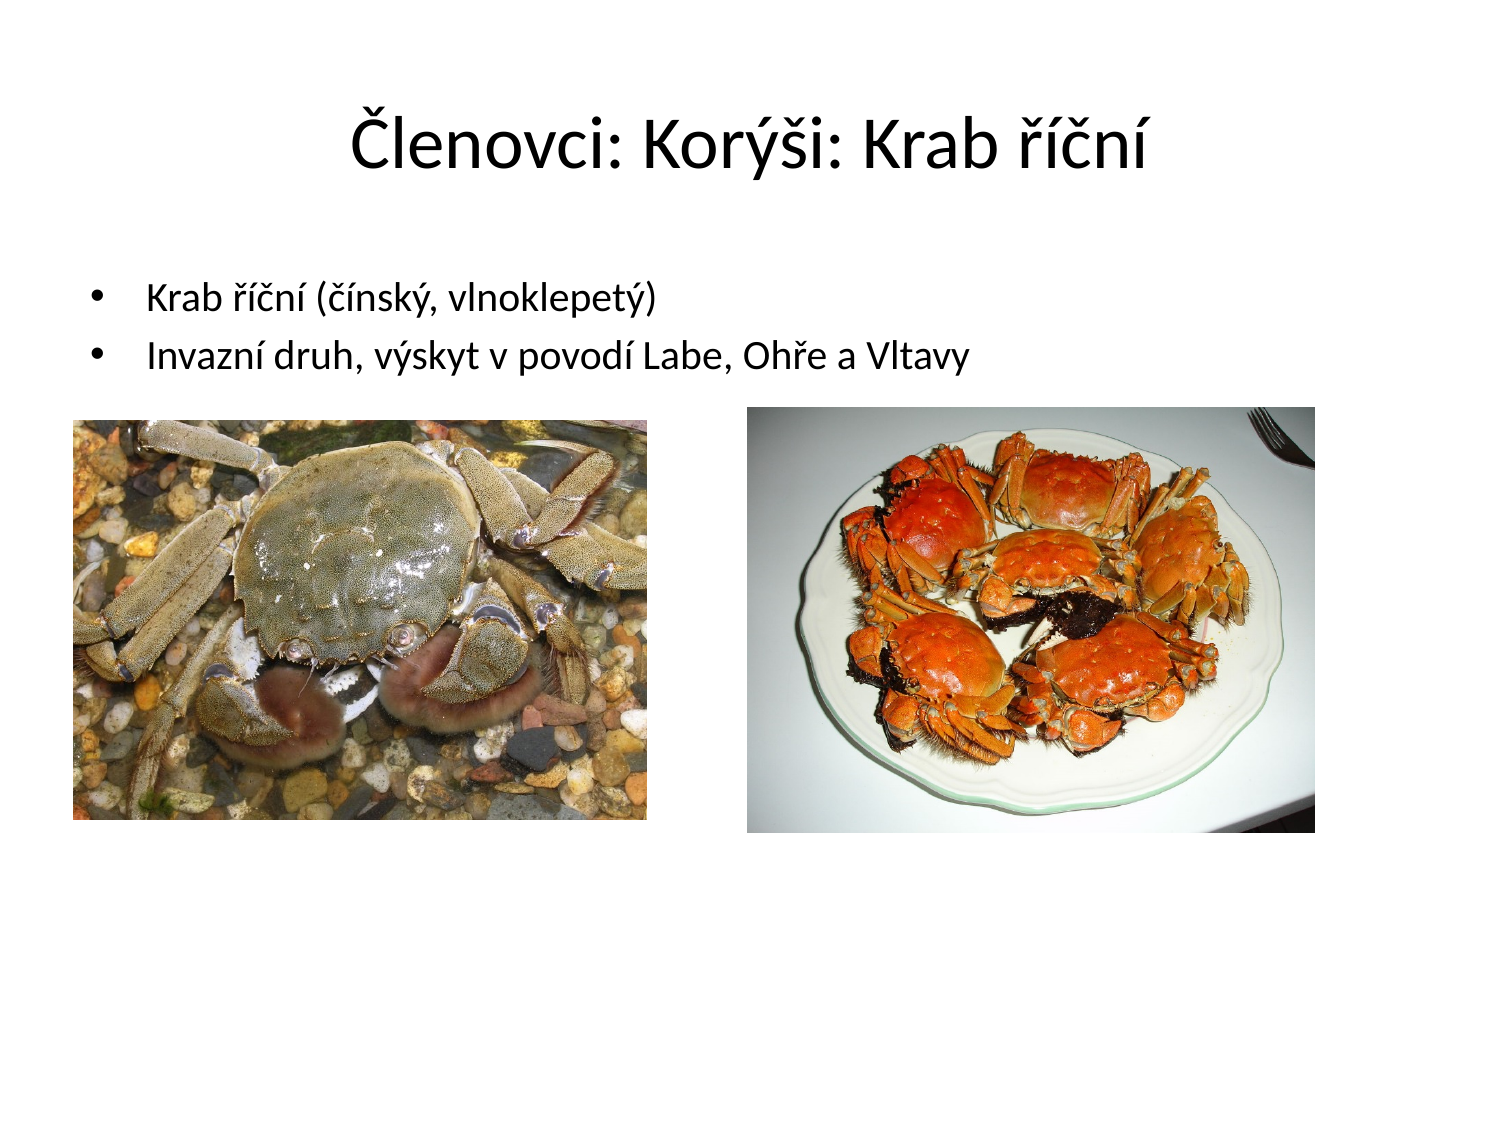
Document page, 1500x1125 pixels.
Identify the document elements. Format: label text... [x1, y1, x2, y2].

picture [747, 407, 1315, 833]
picture [73, 420, 647, 820]
list Krab říční (čínský, vlnoklepetý) Invazní druh, výskyt v povodí Labe, Ohře a Vltavy [75, 262, 1425, 1005]
title Členovci: Korýši: Krab říční [75, 45, 1425, 233]
